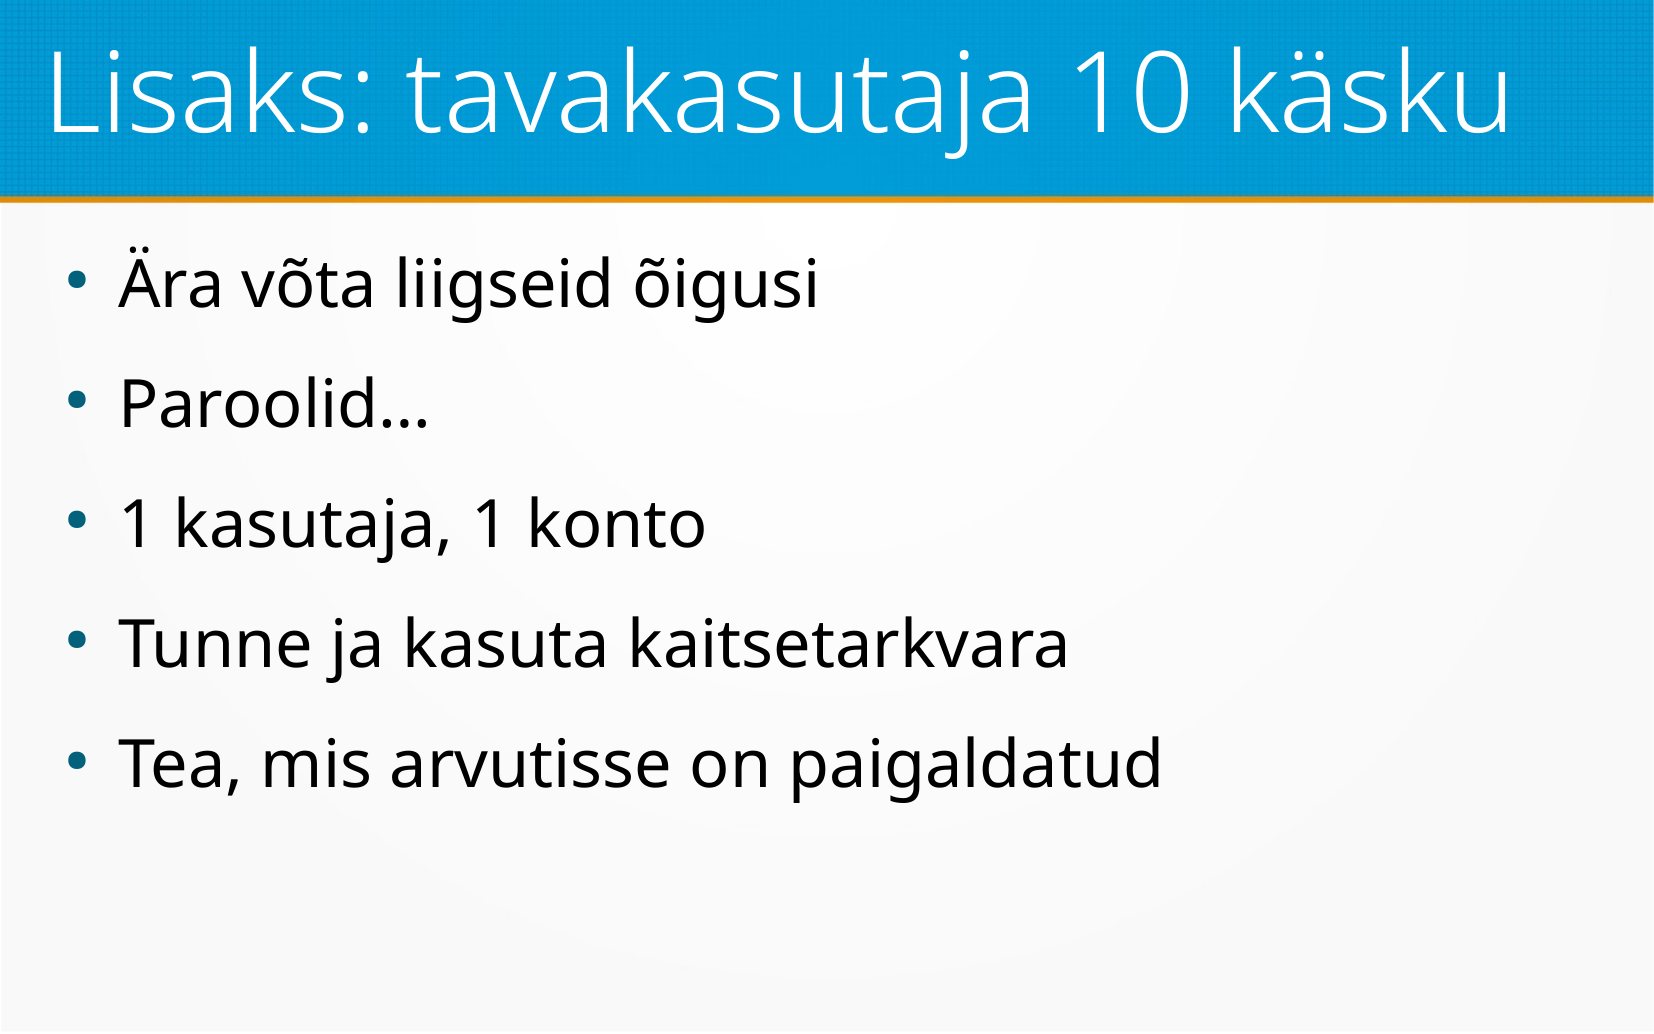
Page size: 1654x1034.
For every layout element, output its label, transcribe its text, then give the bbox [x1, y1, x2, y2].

list Ära võta liigseid õigusi Paroolid… 1 kasutaja, 1 konto Tunne ja kasuta kaitsetarkvara Tea, mis arvutisse on paigaldatud [47, 236, 1607, 1002]
picture [0, 195, 1654, 1034]
title Lisaks: tavakasutaja 10 käsku [43, 0, 1619, 166]
